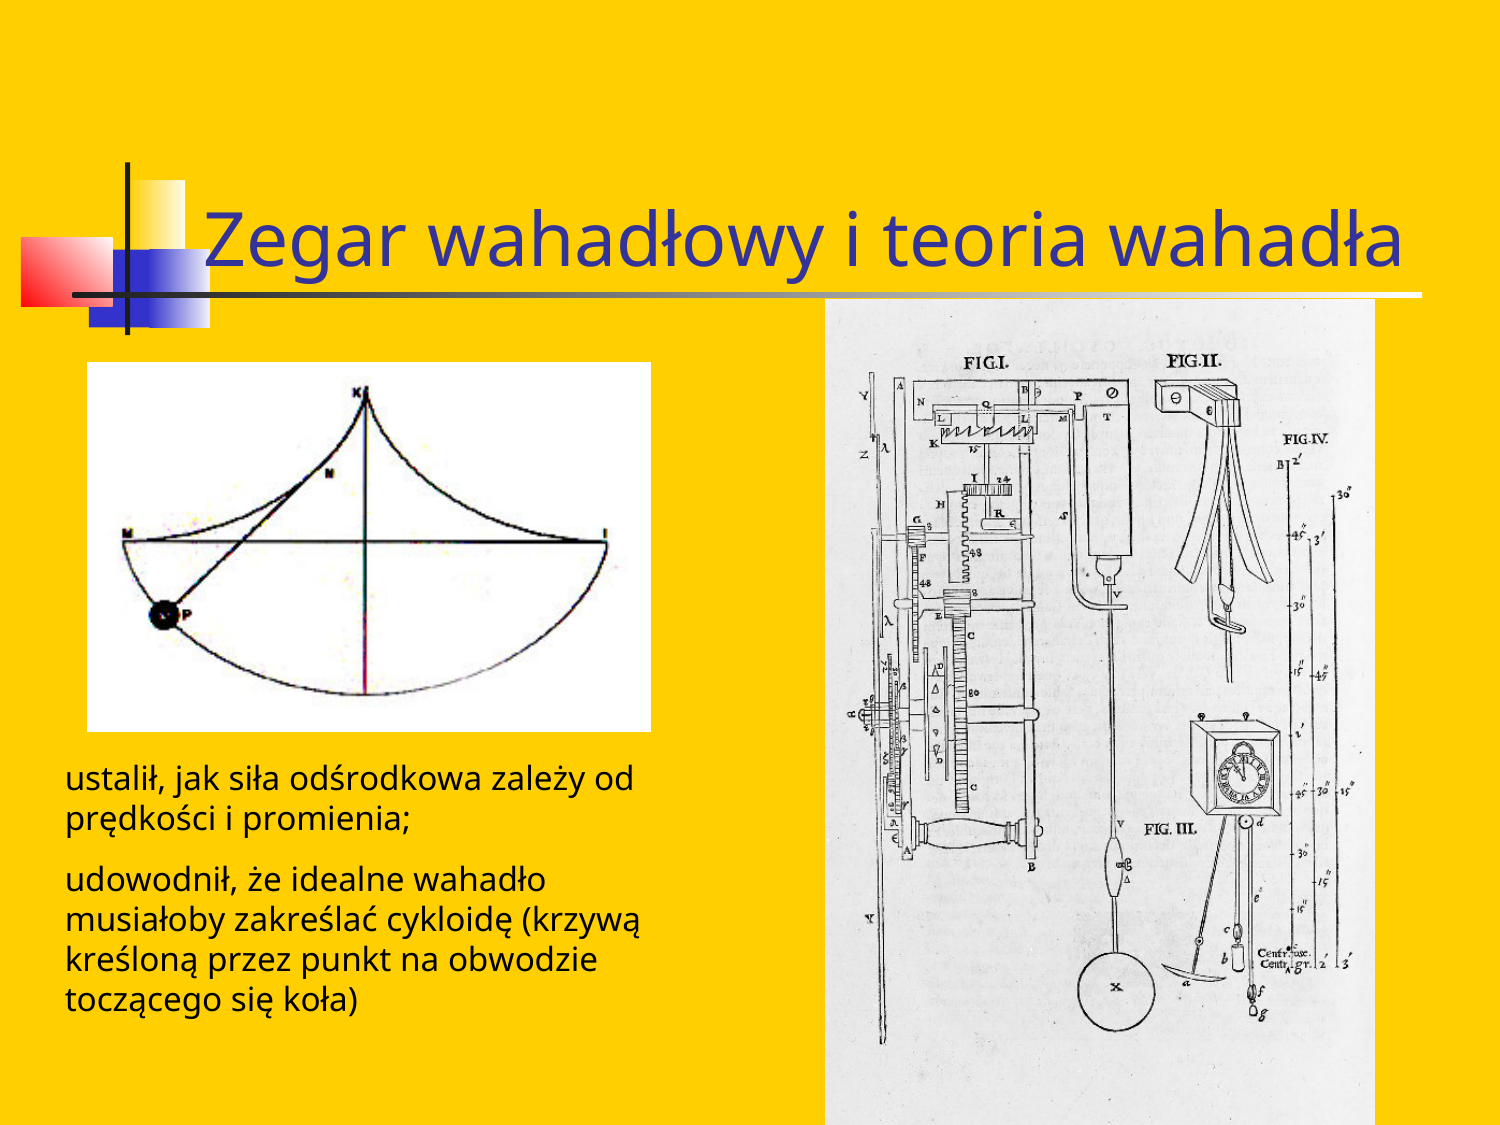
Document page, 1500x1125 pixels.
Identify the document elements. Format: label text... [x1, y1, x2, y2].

title Zegar wahadłowy i teoria wahadła [188, 93, 1468, 289]
picture [825, 299, 1375, 1125]
text_box ustalił, jak siła odśrodkowa zależy od prędkości i promienia; udowodnił, że idealne wahadło musiałoby zakreślać cykloidę (krzywą kreśloną przez punkt na obwodzie toczącego się koła) [49, 749, 663, 1087]
picture [87, 362, 651, 732]
